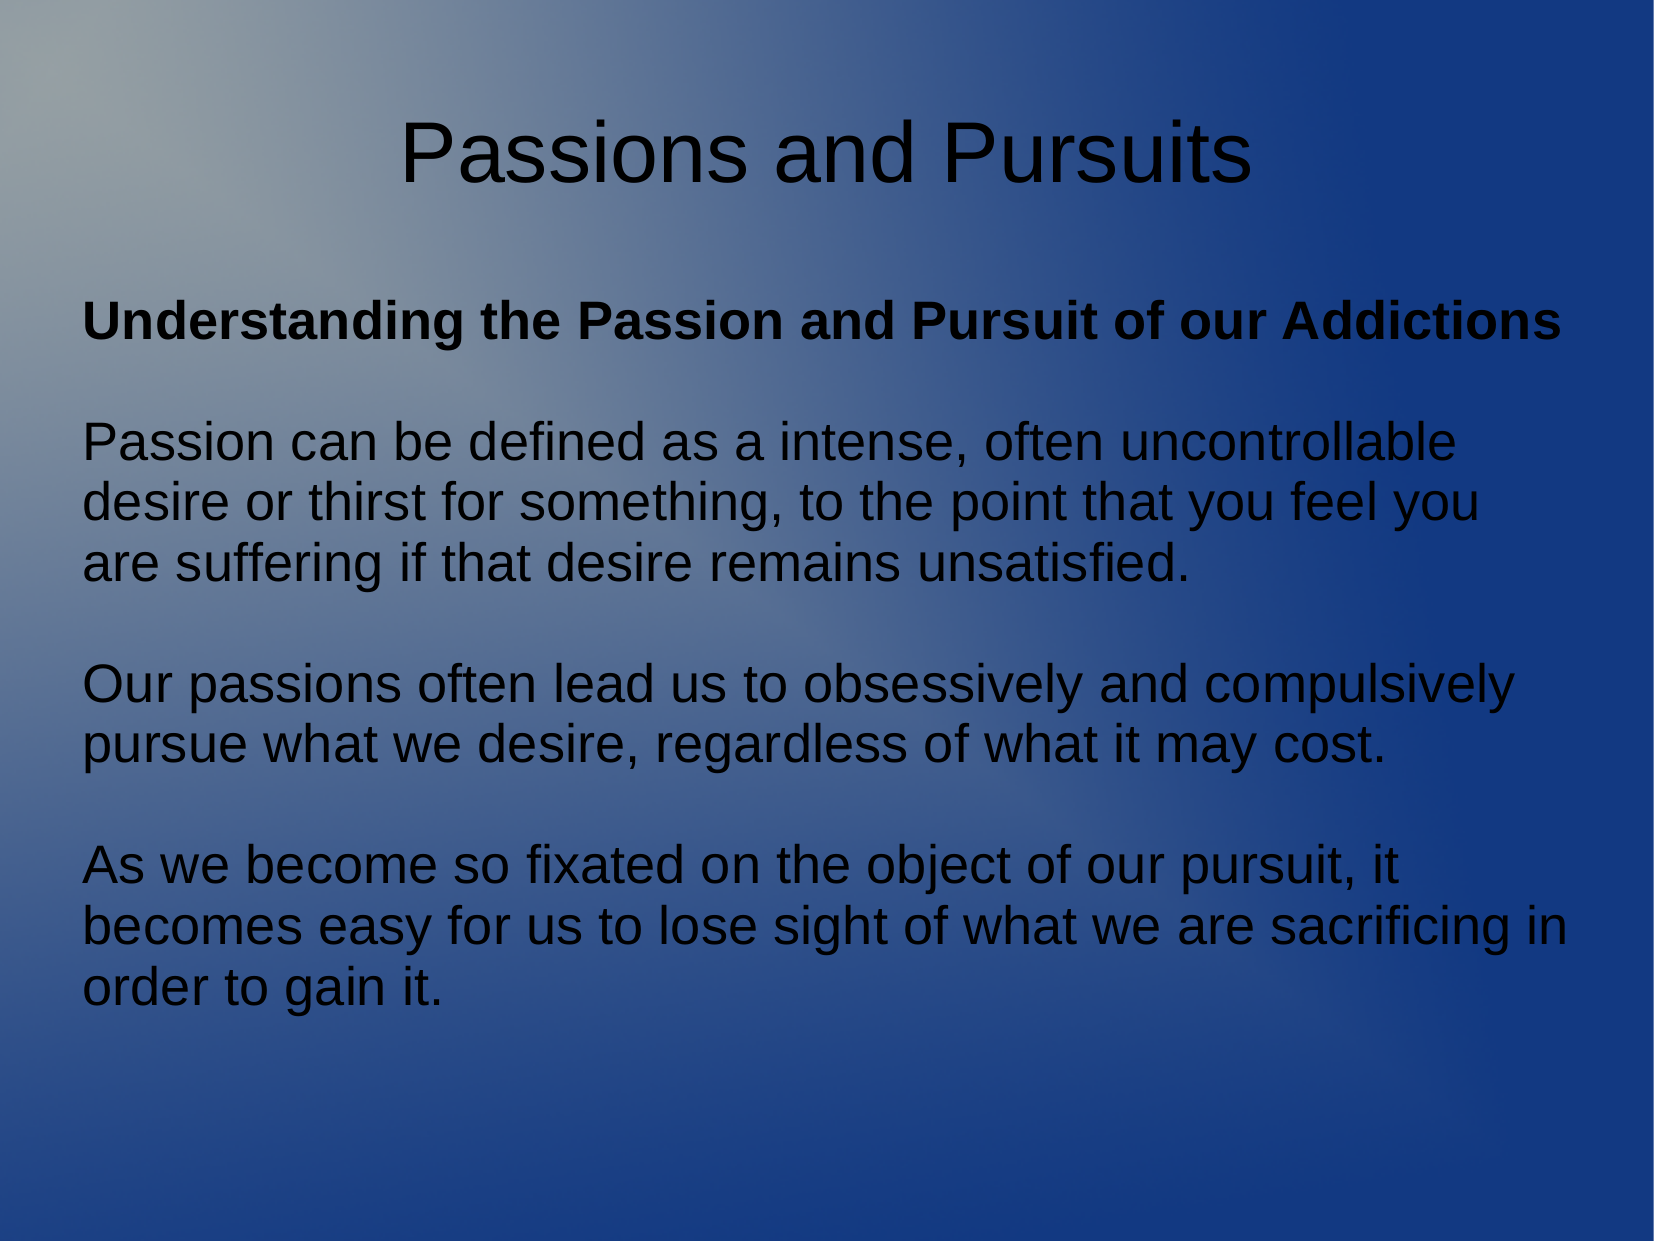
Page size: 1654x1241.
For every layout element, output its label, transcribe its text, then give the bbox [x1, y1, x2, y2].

subtitle Understanding the Passion and Pursuit of our Addictions Passion can be defined as a intense, often uncontrollable desire or thirst for something, to the point that you feel you are suffering if that desire remains unsatisfied. Our passions often lead us to obsessively and compulsively pursue what we desire, regardless of what it may cost. As we become so fixated on the object of our pursuit, it becomes easy for us to lose sight of what we are sacrificing in order to gain it. [82, 290, 1571, 1241]
title Passions and Pursuits [82, 49, 1571, 257]
picture [0, 0, 1654, 1241]
